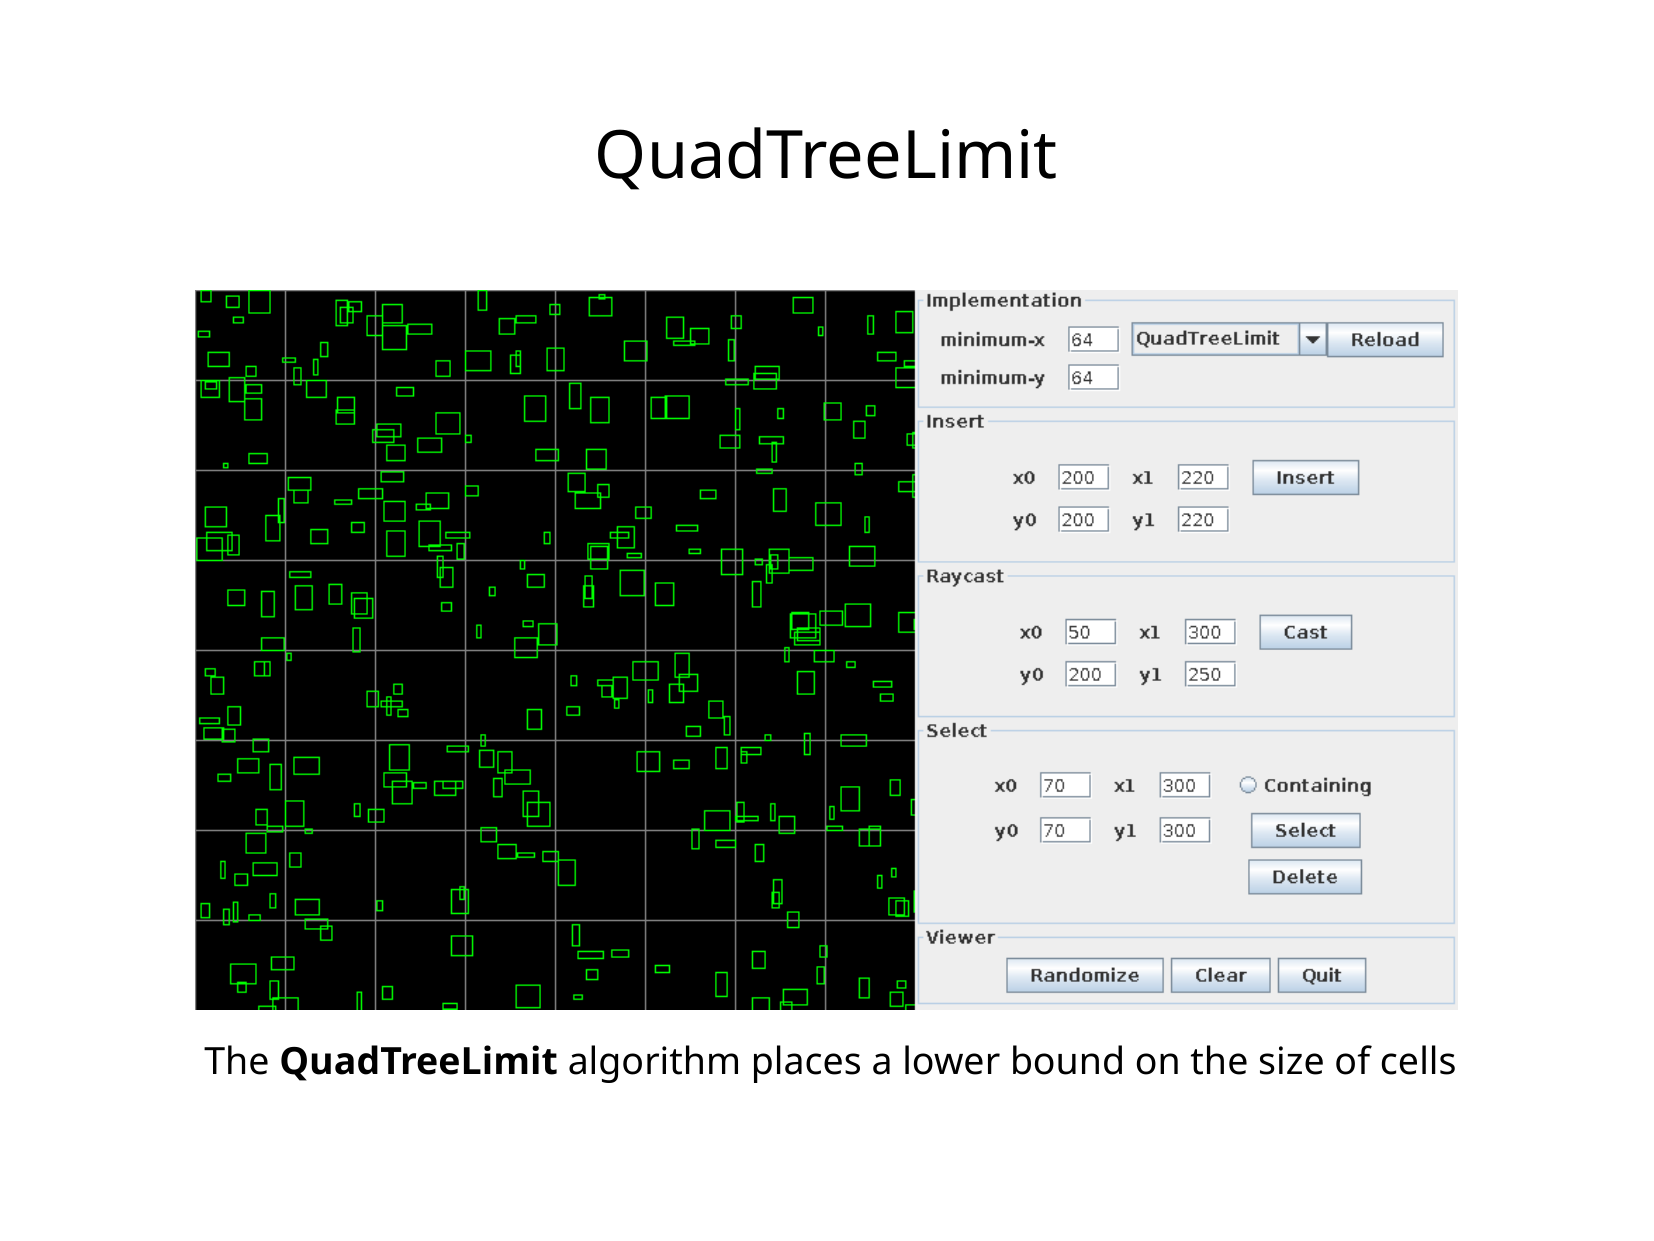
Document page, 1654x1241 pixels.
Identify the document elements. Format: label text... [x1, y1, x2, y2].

text_box The QuadTreeLimit algorithm places a lower bound on the size of cells [189, 1027, 1423, 1088]
title QuadTreeLimit [82, 49, 1571, 257]
picture [195, 290, 1458, 1010]
